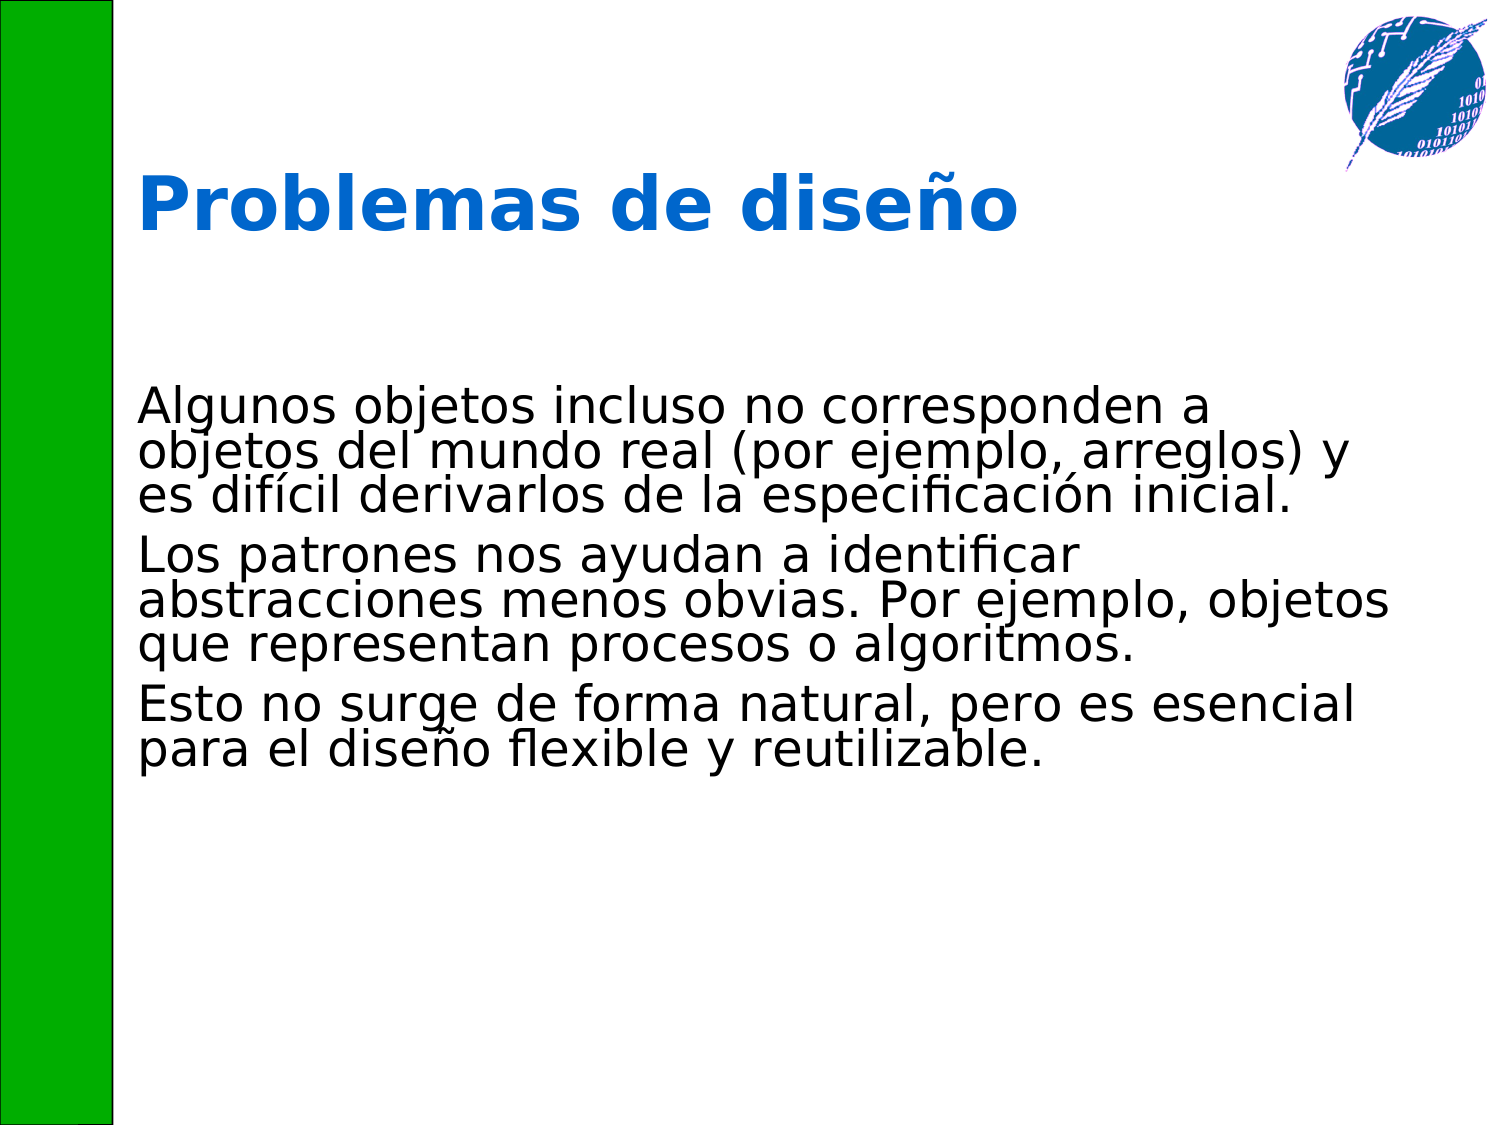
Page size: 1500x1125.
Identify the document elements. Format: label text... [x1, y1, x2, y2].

picture [1417, 140, 1425, 149]
picture [1341, 15, 1488, 172]
title Problemas de diseño [136, 126, 1411, 299]
list Algunos objetos incluso no corresponden a objetos del mundo real (por ejemplo, arreglos) y es difícil derivarlos de la especificación inicial. Los patrones nos ayudan a identificar abstracciones menos obvias. Por ejemplo, objetos que representan procesos o algoritmos. Esto no surge de forma natural, pero es esencial para el diseño flexible y reutilizable. [137, 387, 1397, 1042]
